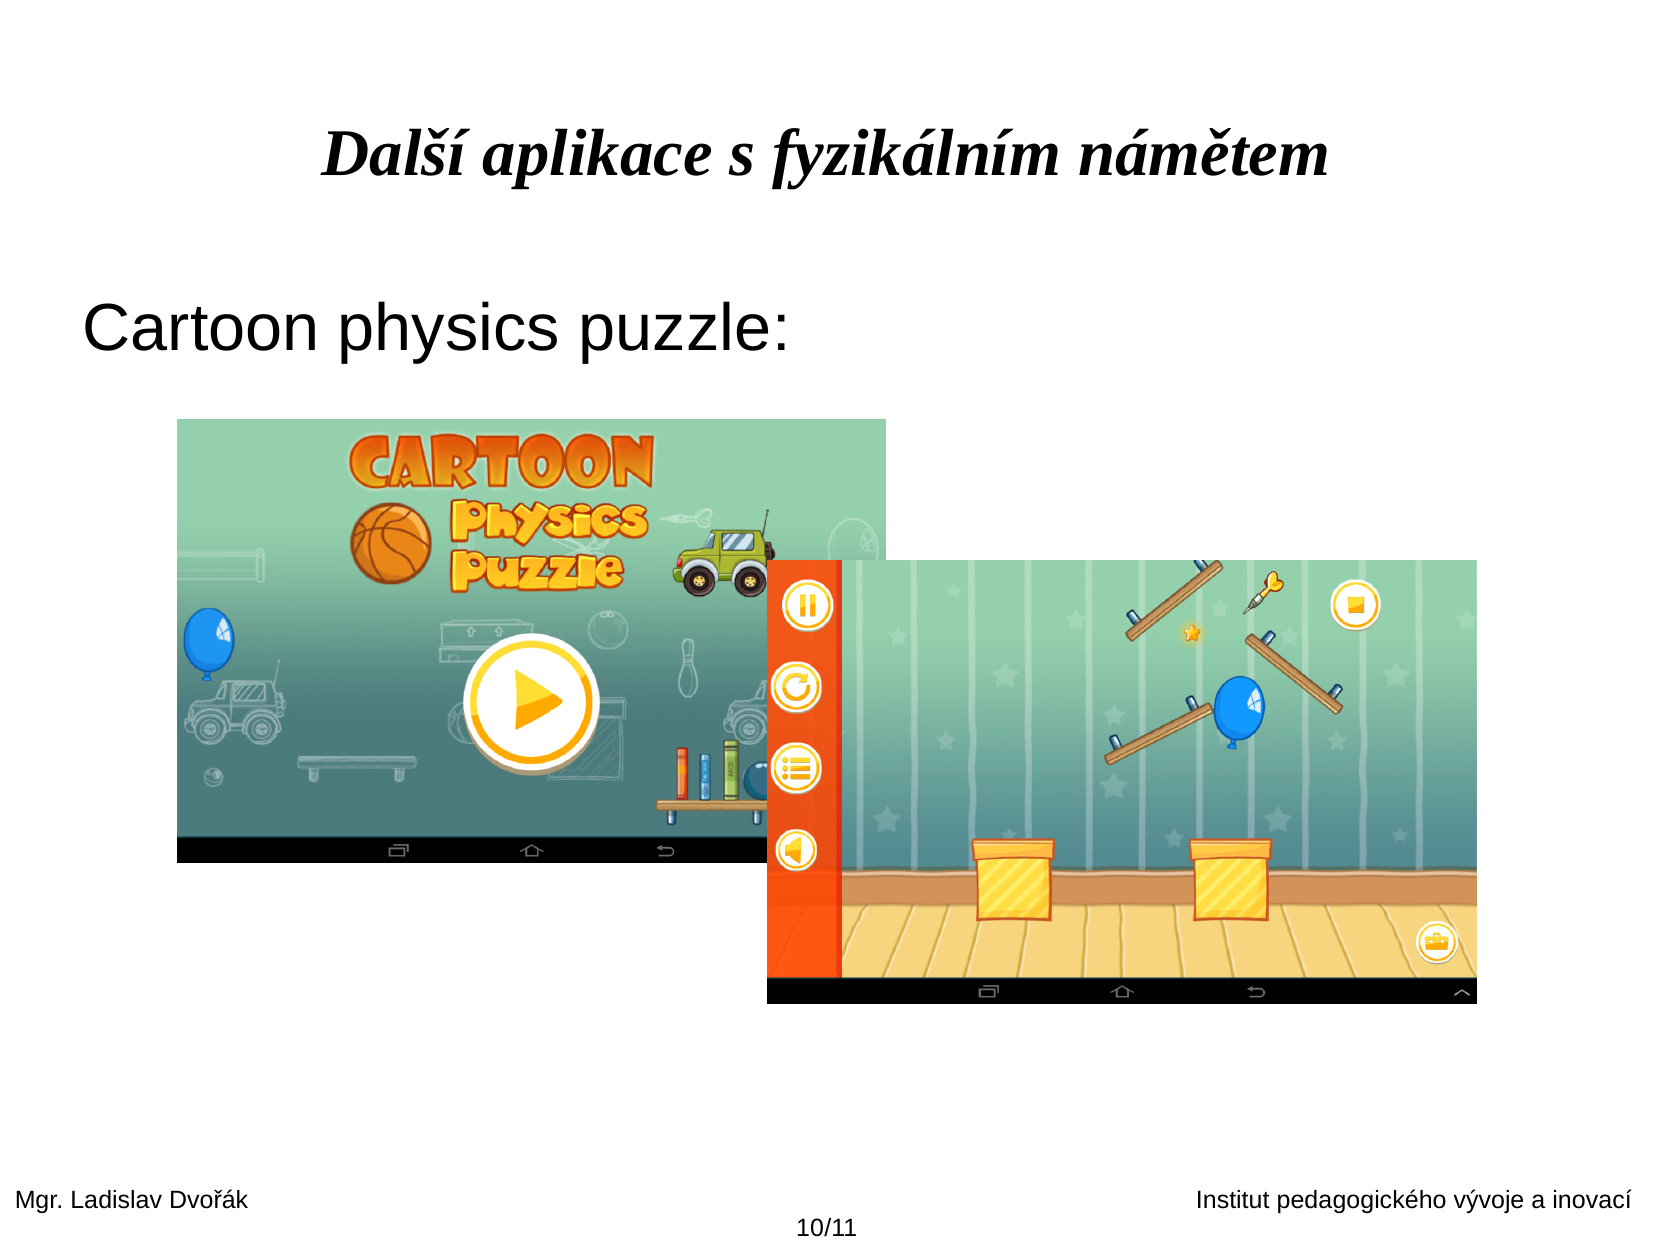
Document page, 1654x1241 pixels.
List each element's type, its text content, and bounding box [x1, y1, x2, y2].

text_box Mgr. Ladislav Dvořák Institut pedagogického vývoje a inovací <číslo>/11 [0, 1177, 1654, 1241]
title Další aplikace s fyzikálním námětem [82, 49, 1571, 257]
picture [177, 419, 1477, 1004]
list Cartoon physics puzzle: [82, 290, 1571, 1010]
